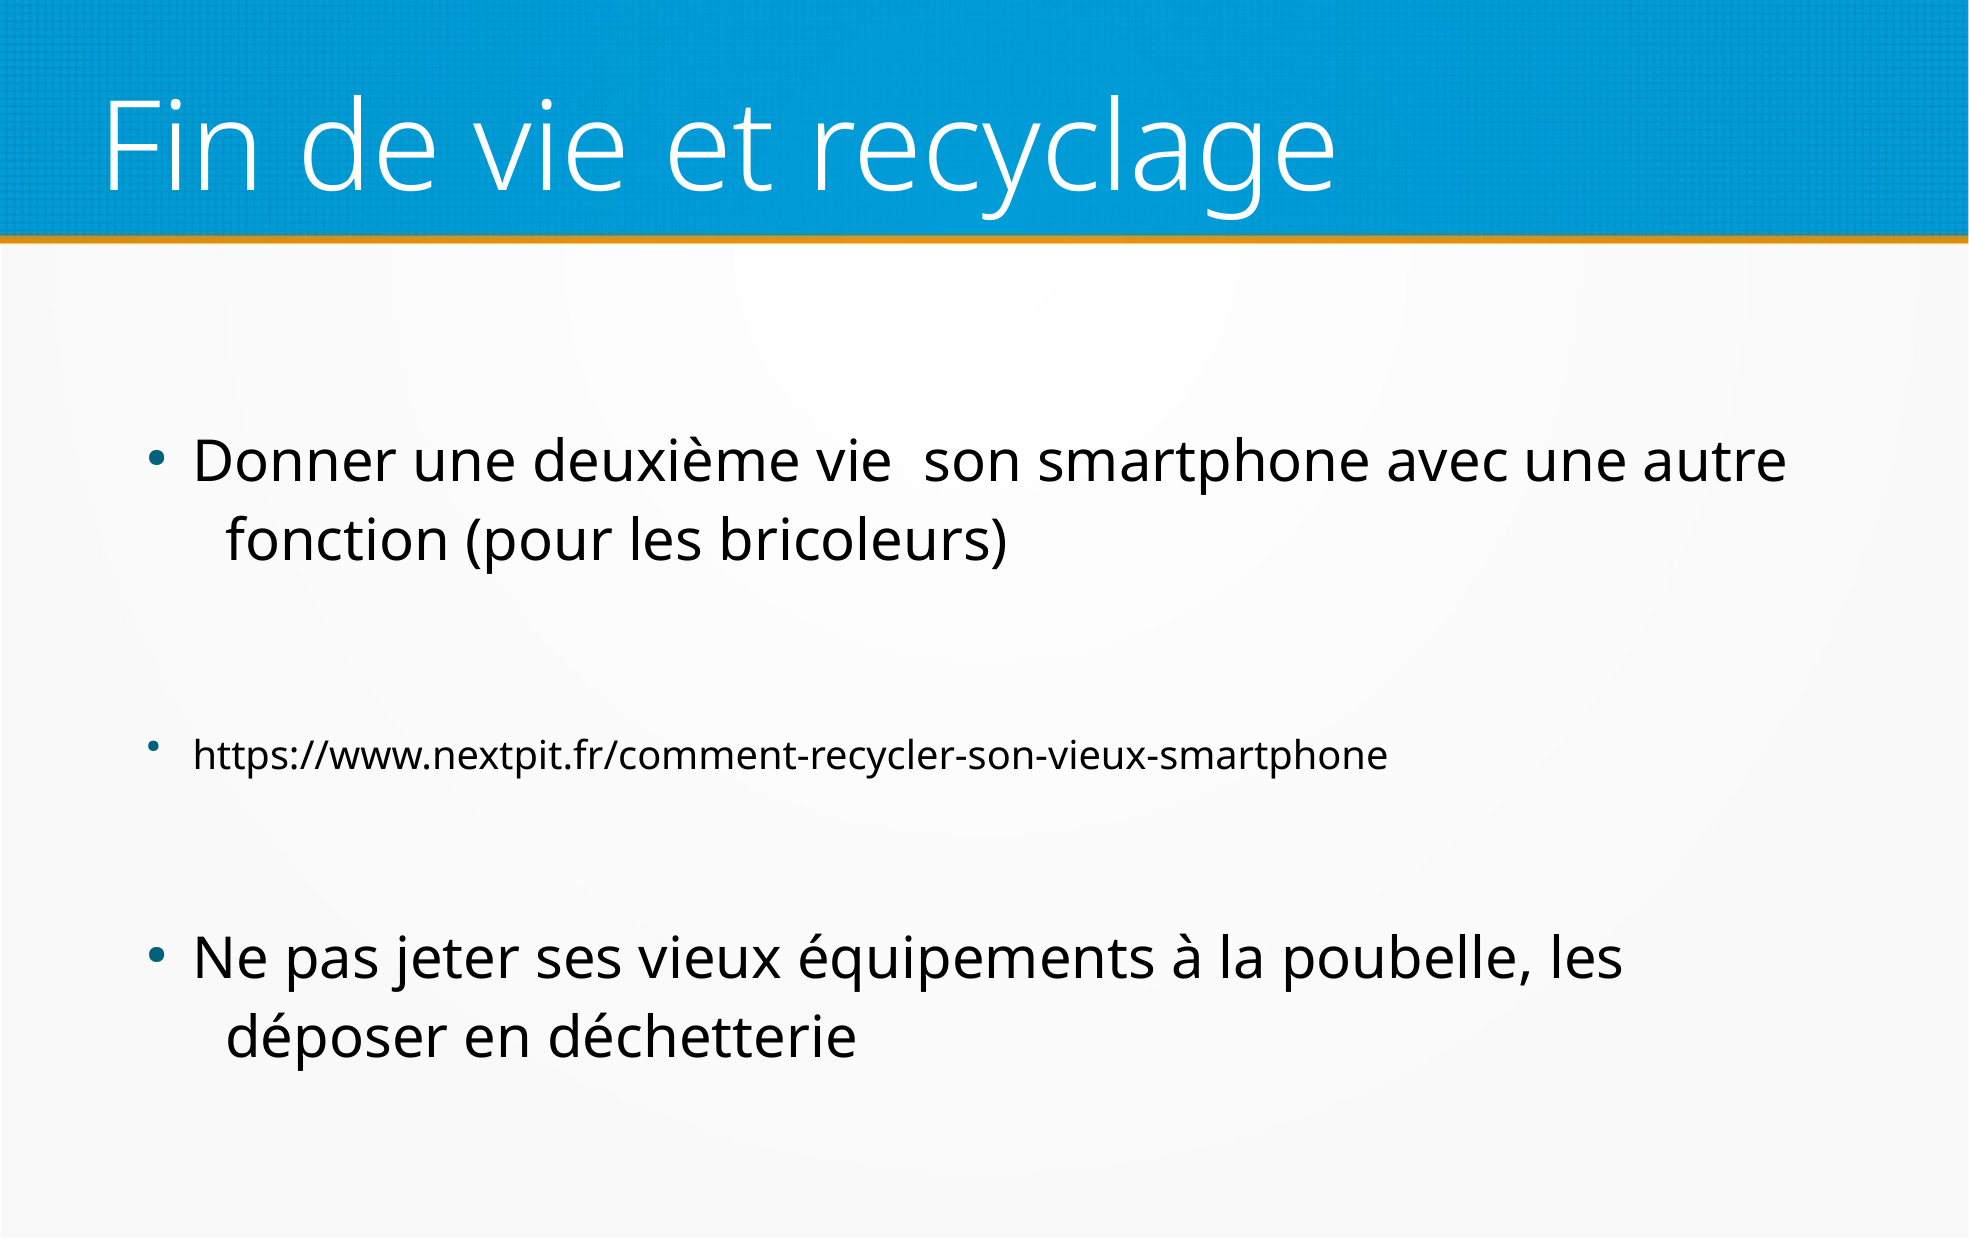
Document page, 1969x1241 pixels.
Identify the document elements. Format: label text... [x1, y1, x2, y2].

list Donner une deuxième vie son smartphone avec une autre fonction (pour les bricoleurs) https://www.nextpit.fr/comment-recycler-son-vieux-smartphone Ne pas jeter ses vieux équipements à la poubelle, les déposer en déchetterie [98, 315, 1861, 1081]
picture [0, 233, 1969, 1241]
title Fin de vie et recyclage [98, 19, 1870, 227]
